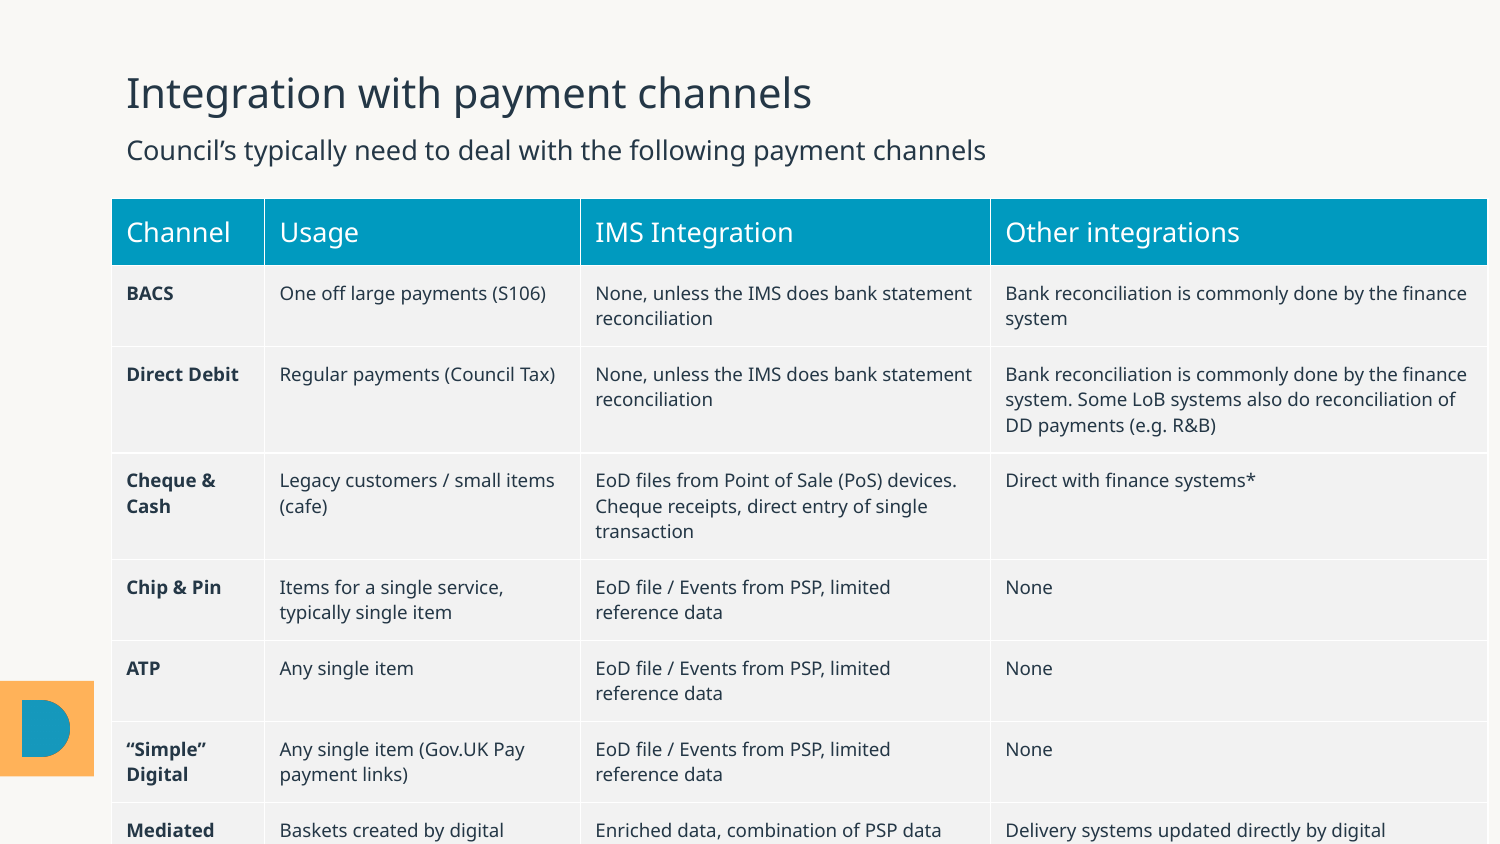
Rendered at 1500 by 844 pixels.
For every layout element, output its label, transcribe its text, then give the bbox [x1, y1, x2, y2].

table_cell Cheque & Cash [112, 454, 264, 559]
table_cell Legacy customers / small items (cafe) [265, 454, 580, 559]
table_cell EoD file / Events from PSP, limited reference data [581, 560, 990, 640]
table_cell Delivery systems updated directly by digital platforms [991, 803, 1487, 844]
table_cell None [991, 722, 1487, 802]
table_header Channel [112, 199, 264, 265]
table_cell Items for a single service, typically single item [265, 560, 580, 640]
table_cell Enriched data, combination of PSP data and digital platform data, rich reference data [581, 803, 990, 844]
table_cell Baskets created by digital platforms. [265, 803, 580, 844]
table_cell Direct Debit [112, 347, 264, 452]
table_cell Mediated Digital [112, 803, 264, 844]
picture [22, 700, 70, 757]
table_cell ATP [112, 641, 264, 721]
table_cell None [991, 560, 1487, 640]
table_cell One off large payments (S106) [265, 266, 580, 346]
title Integration with payment channels [111, 41, 1204, 111]
table_cell EoD file / Events from PSP, limited reference data [581, 722, 990, 802]
table_cell “Simple” Digital [112, 722, 264, 802]
table_cell Any single item (Gov.UK Pay payment links) [265, 722, 580, 802]
table_cell Regular payments (Council Tax) [265, 347, 580, 452]
table_header Other integrations [991, 199, 1487, 265]
table_cell Bank reconciliation is commonly done by the finance system. Some LoB systems also do reconciliation of DD payments (e.g. R&B) [991, 347, 1487, 452]
table_cell Any single item [265, 641, 580, 721]
table_cell Direct with finance systems* [991, 454, 1487, 559]
table_cell BACS [112, 266, 264, 346]
table_header IMS Integration [581, 199, 990, 265]
table_cell None, unless the IMS does bank statement reconciliation [581, 266, 990, 346]
table_cell None, unless the IMS does bank statement reconciliation [581, 347, 990, 452]
table_header Usage [265, 199, 580, 265]
table_cell EoD files from Point of Sale (PoS) devices. Cheque receipts, direct entry of single transaction [581, 454, 990, 559]
table_cell Bank reconciliation is commonly done by the finance system [991, 266, 1487, 346]
list Council’s typically need to deal with the following payment channels [111, 111, 1204, 195]
table_cell Chip & Pin [112, 560, 264, 640]
table_cell EoD file / Events from PSP, limited reference data [581, 641, 990, 721]
table_cell None [991, 641, 1487, 721]
